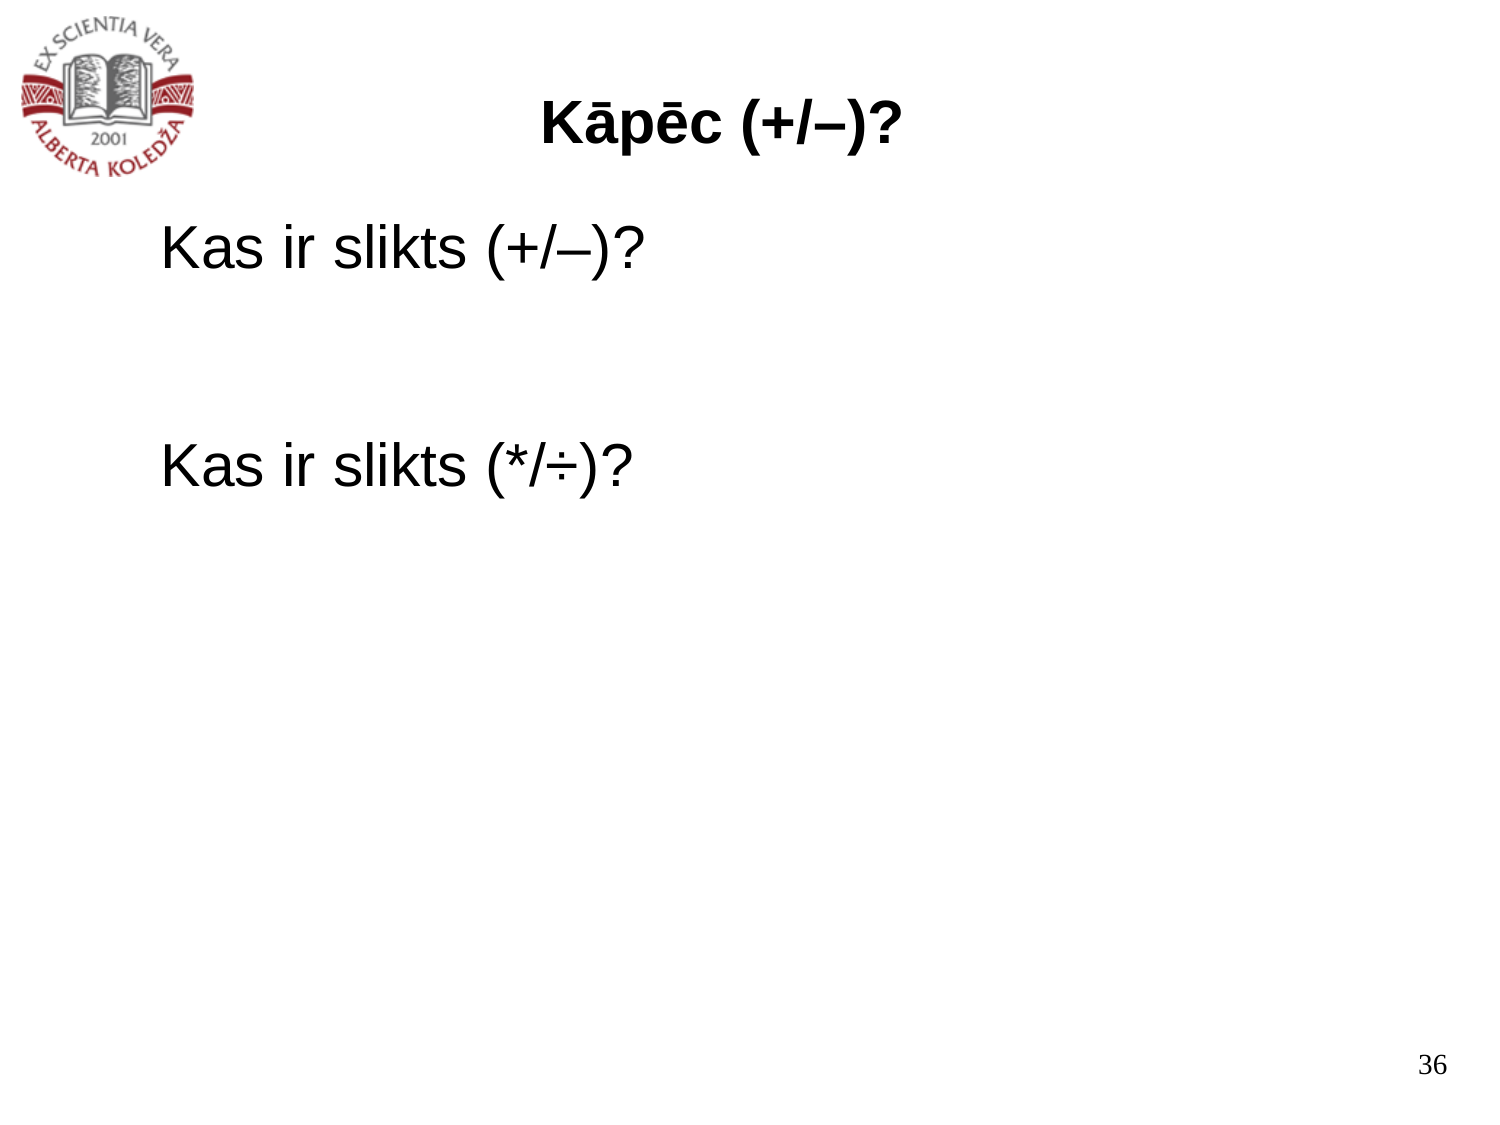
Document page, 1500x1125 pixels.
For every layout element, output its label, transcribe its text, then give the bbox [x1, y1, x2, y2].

picture [21, 16, 194, 177]
list Kas ir slikts (+/–)? Kas ir slikts (*/÷)? [74, 200, 1463, 1101]
text_box <skaitlis> [1312, 1037, 1463, 1101]
title Kāpēc (+/–)? [50, 62, 1374, 175]
